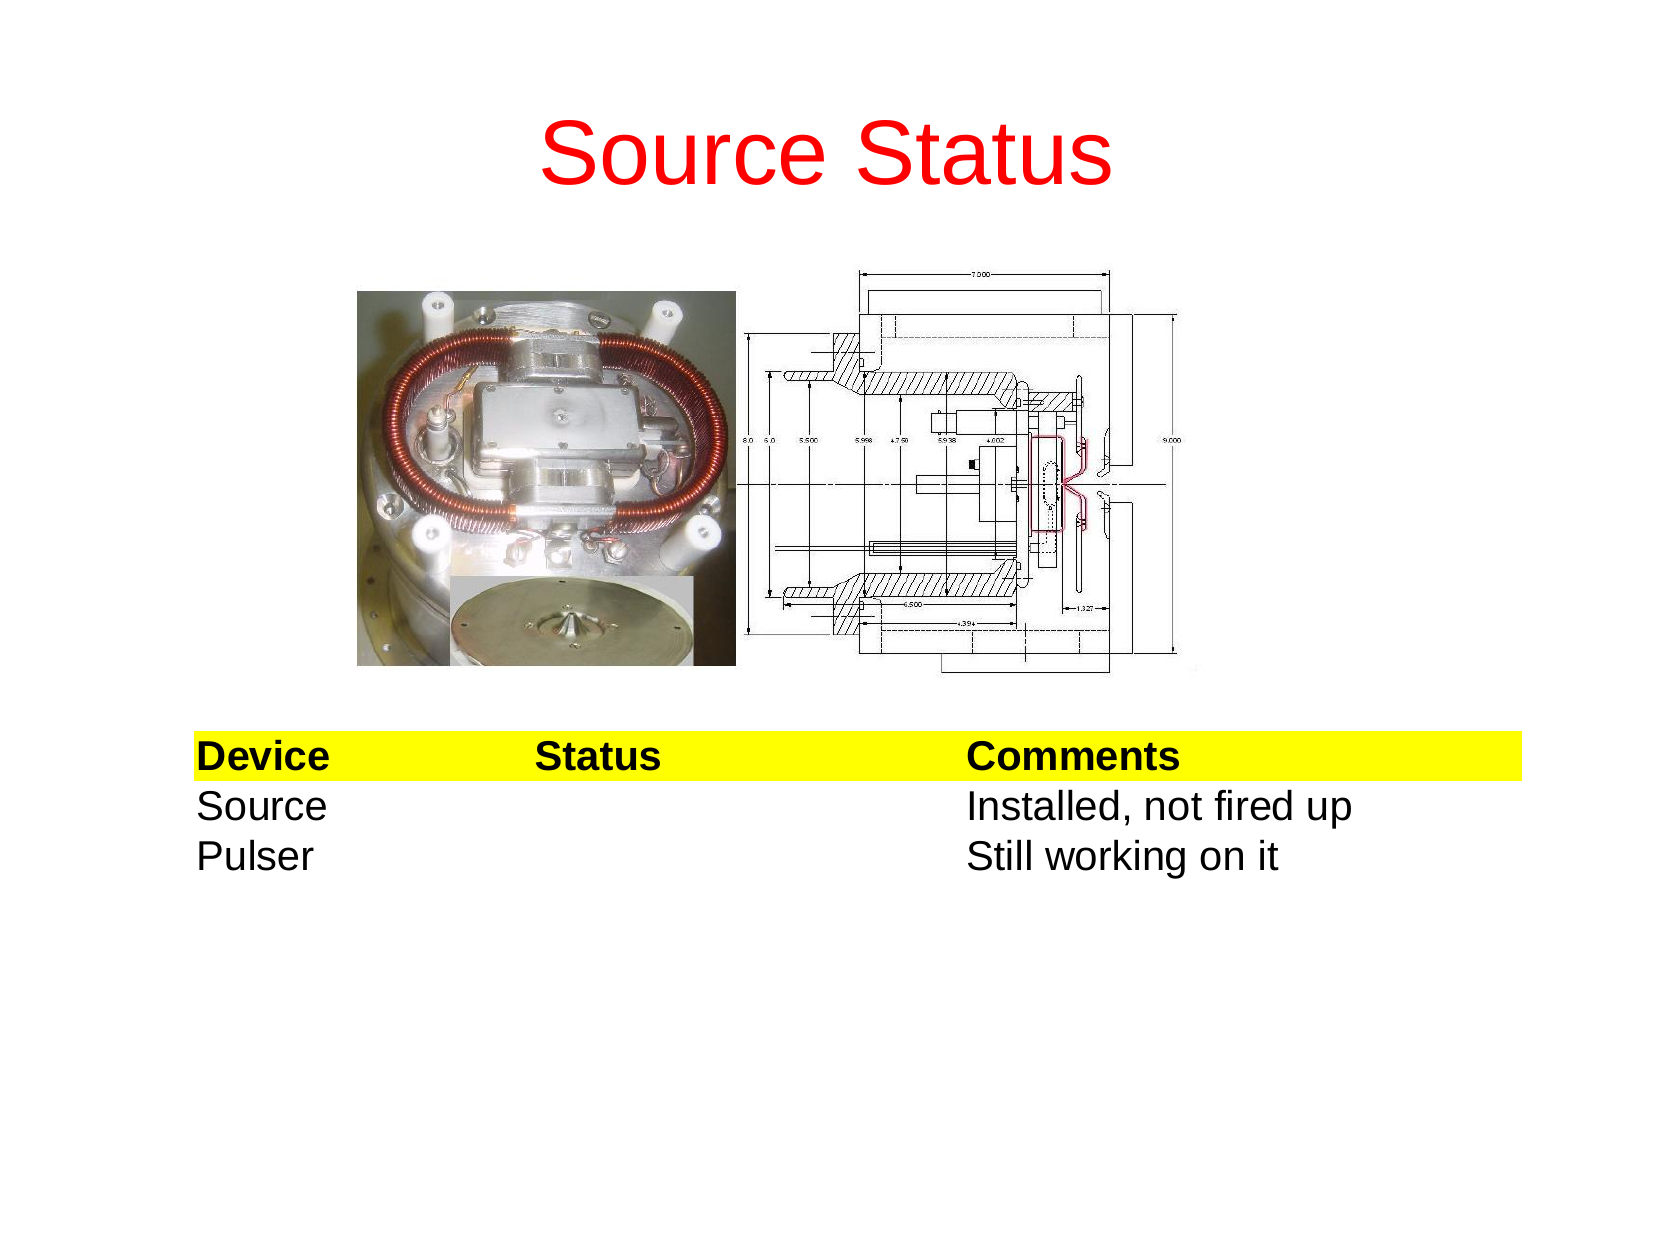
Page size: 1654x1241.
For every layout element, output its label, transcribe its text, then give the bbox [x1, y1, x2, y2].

chart [194, 731, 1525, 983]
picture [356, 232, 1208, 706]
title Source Status [82, 49, 1571, 257]
